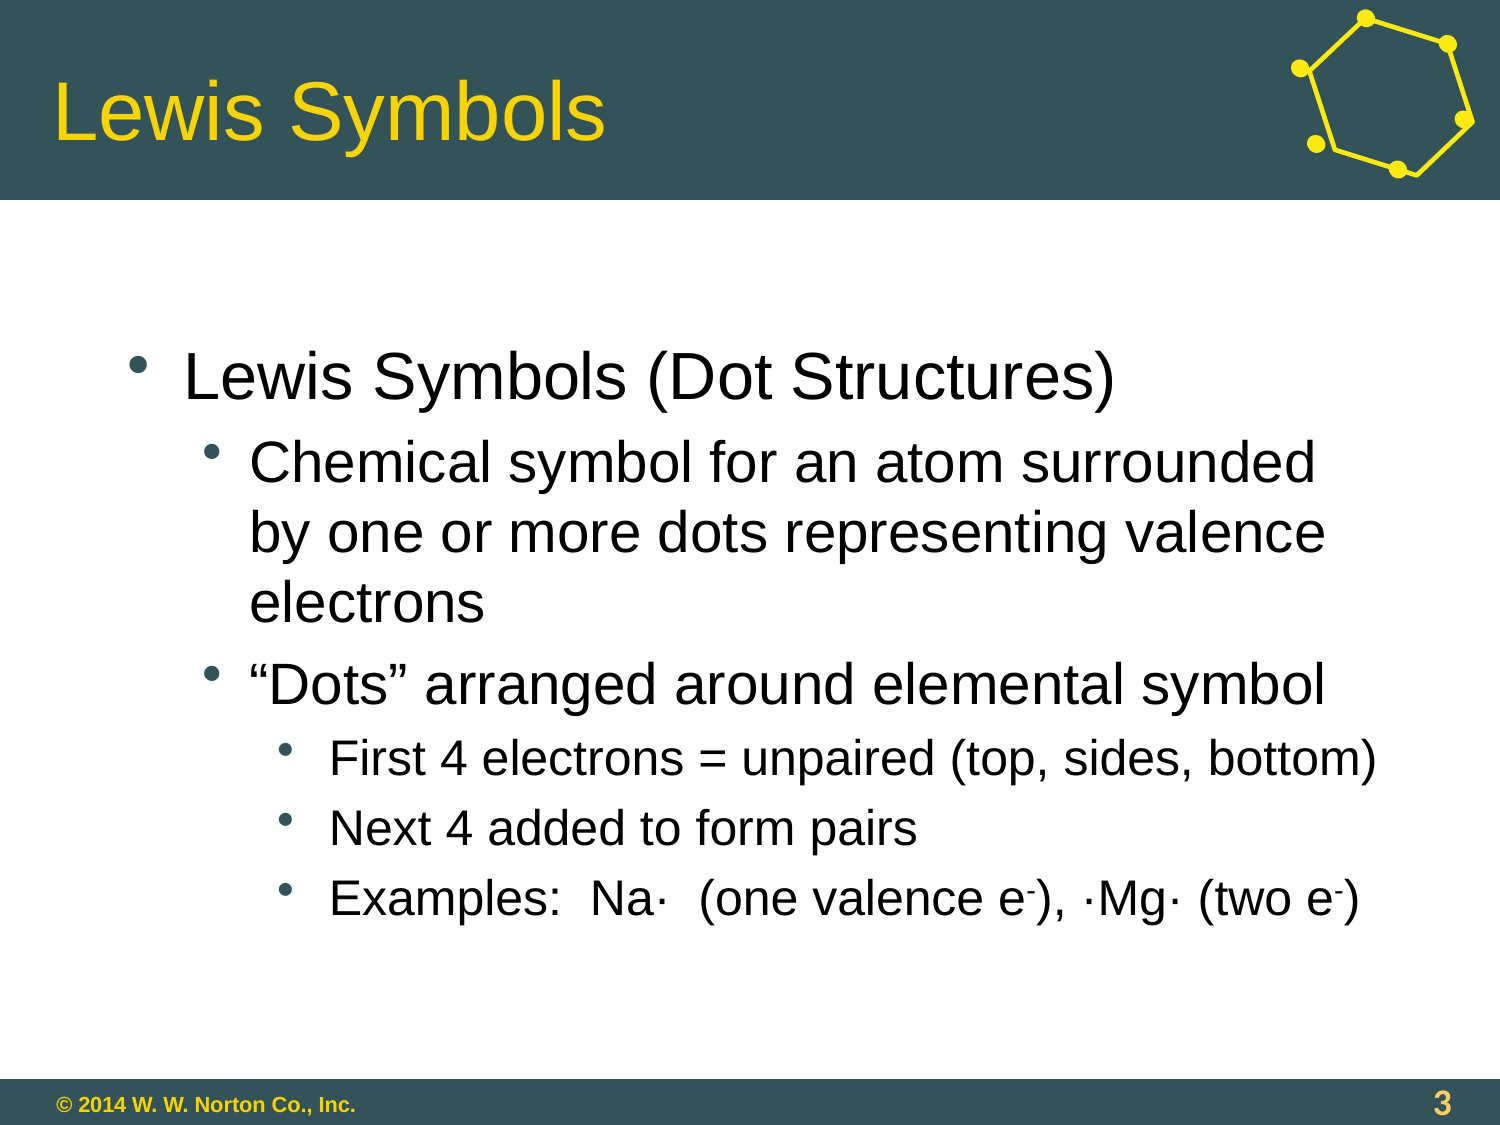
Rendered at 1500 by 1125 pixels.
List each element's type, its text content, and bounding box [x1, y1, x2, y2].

title Lewis Symbols [37, 19, 1118, 195]
list Lewis Symbols (Dot Structures) Chemical symbol for an atom surrounded by one or more dots representing valence electrons “Dots” arranged around elemental symbol First 4 electrons = unpaired (top, sides, bottom) Next 4 added to form pairs Examples: Na· (one valence e-), ·Mg· (two e-) [112, 324, 1400, 988]
slide_number <number> [1417, 1074, 1468, 1125]
